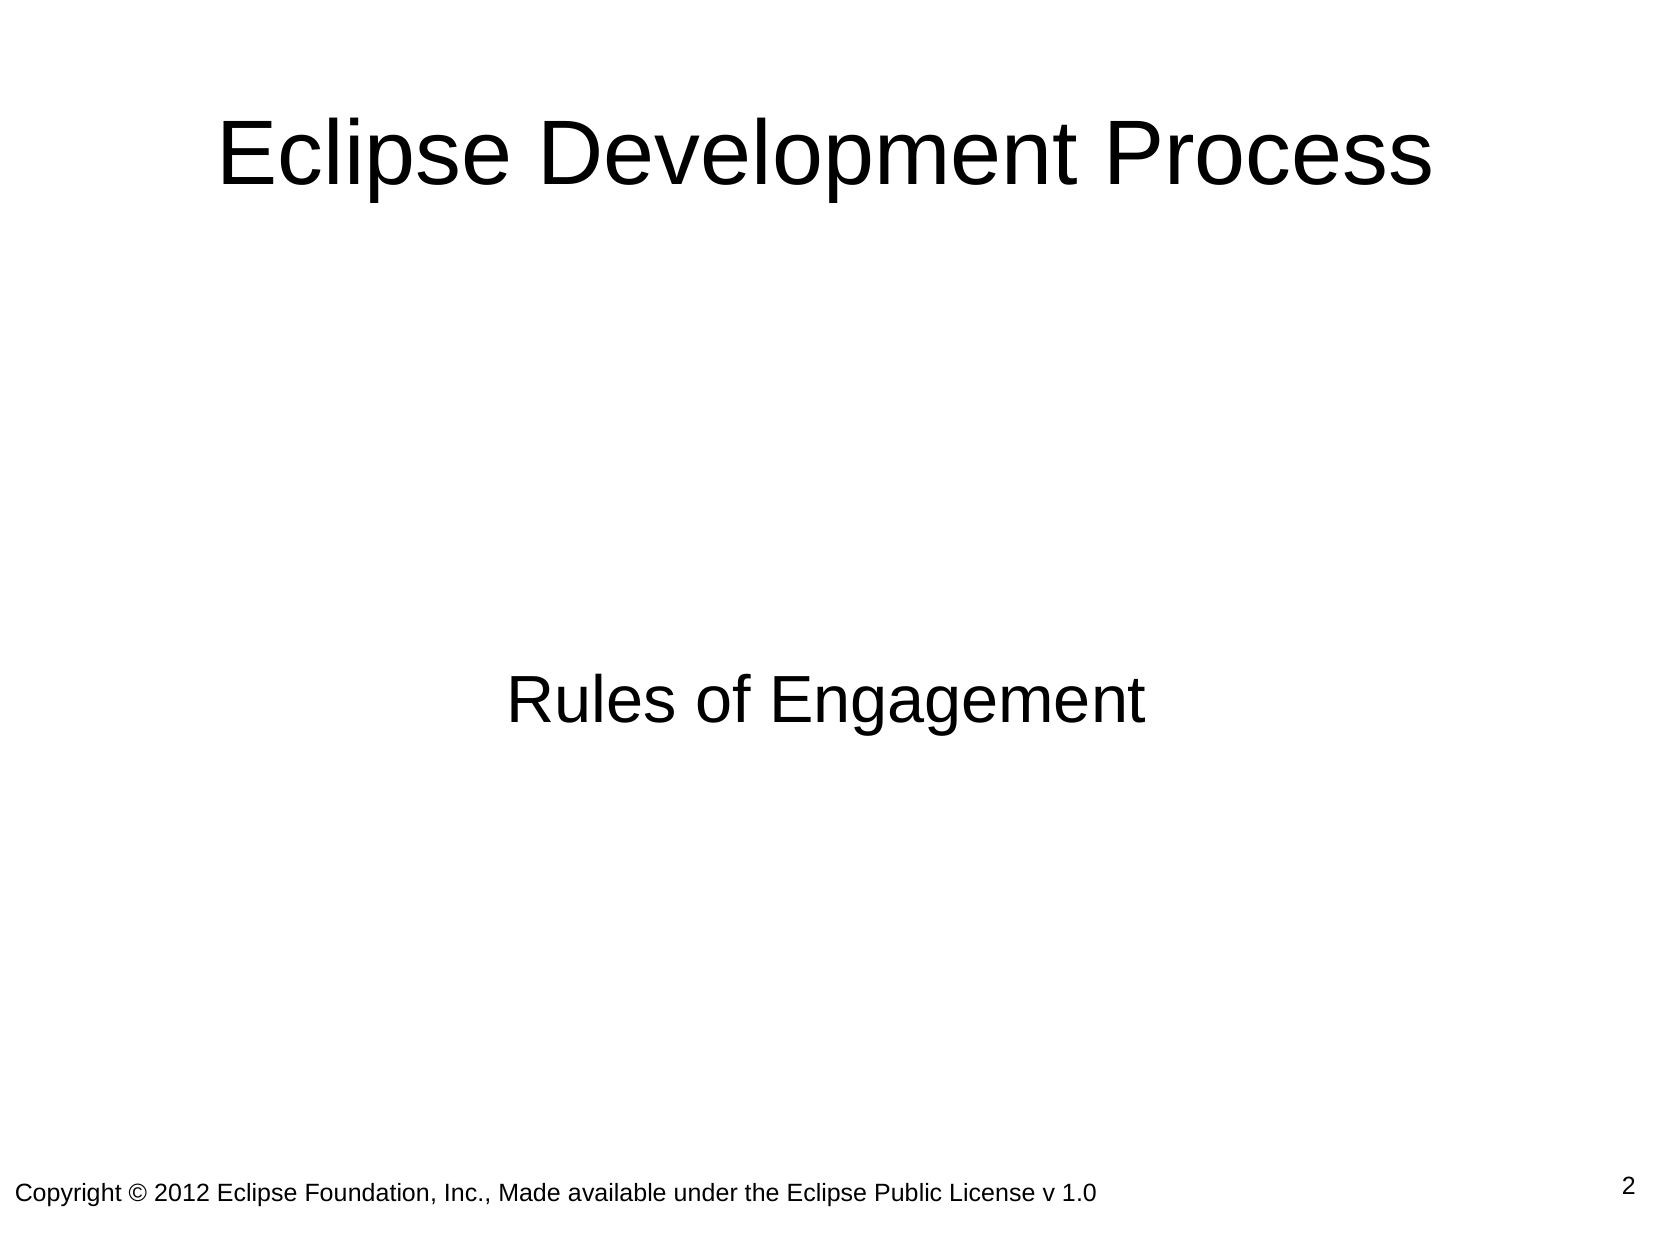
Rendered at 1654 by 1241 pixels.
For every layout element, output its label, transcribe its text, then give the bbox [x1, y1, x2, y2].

subtitle Rules of Engagement [82, 290, 1571, 1109]
title Eclipse Development Process [82, 49, 1571, 257]
